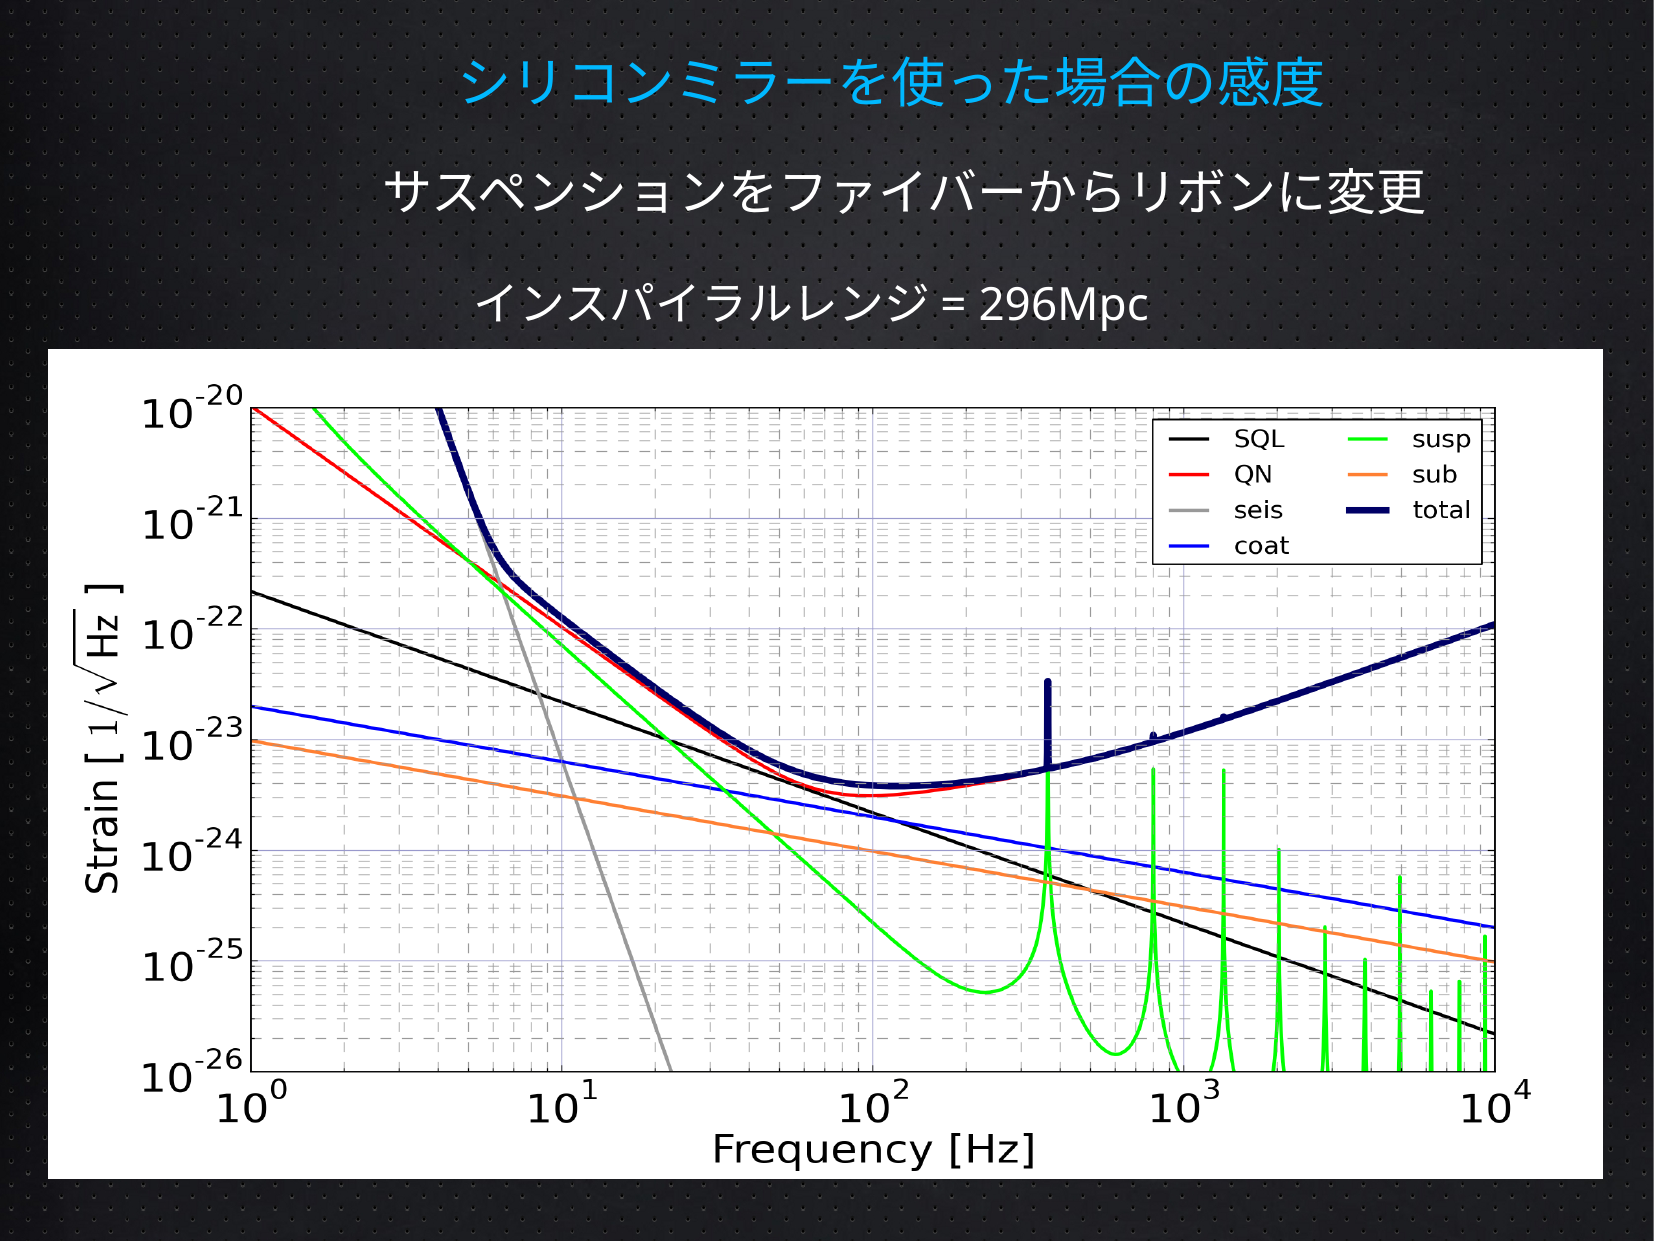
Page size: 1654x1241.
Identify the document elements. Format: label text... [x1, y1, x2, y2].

text_box サスペンションをファイバーからリボンに変更 [367, 144, 1329, 210]
text_box シリコンミラーを使った場合の感度 [442, 32, 1250, 102]
picture [0, 0, 1654, 1241]
text_box インスパイラルレンジ = 296Mpc [458, 260, 1093, 321]
